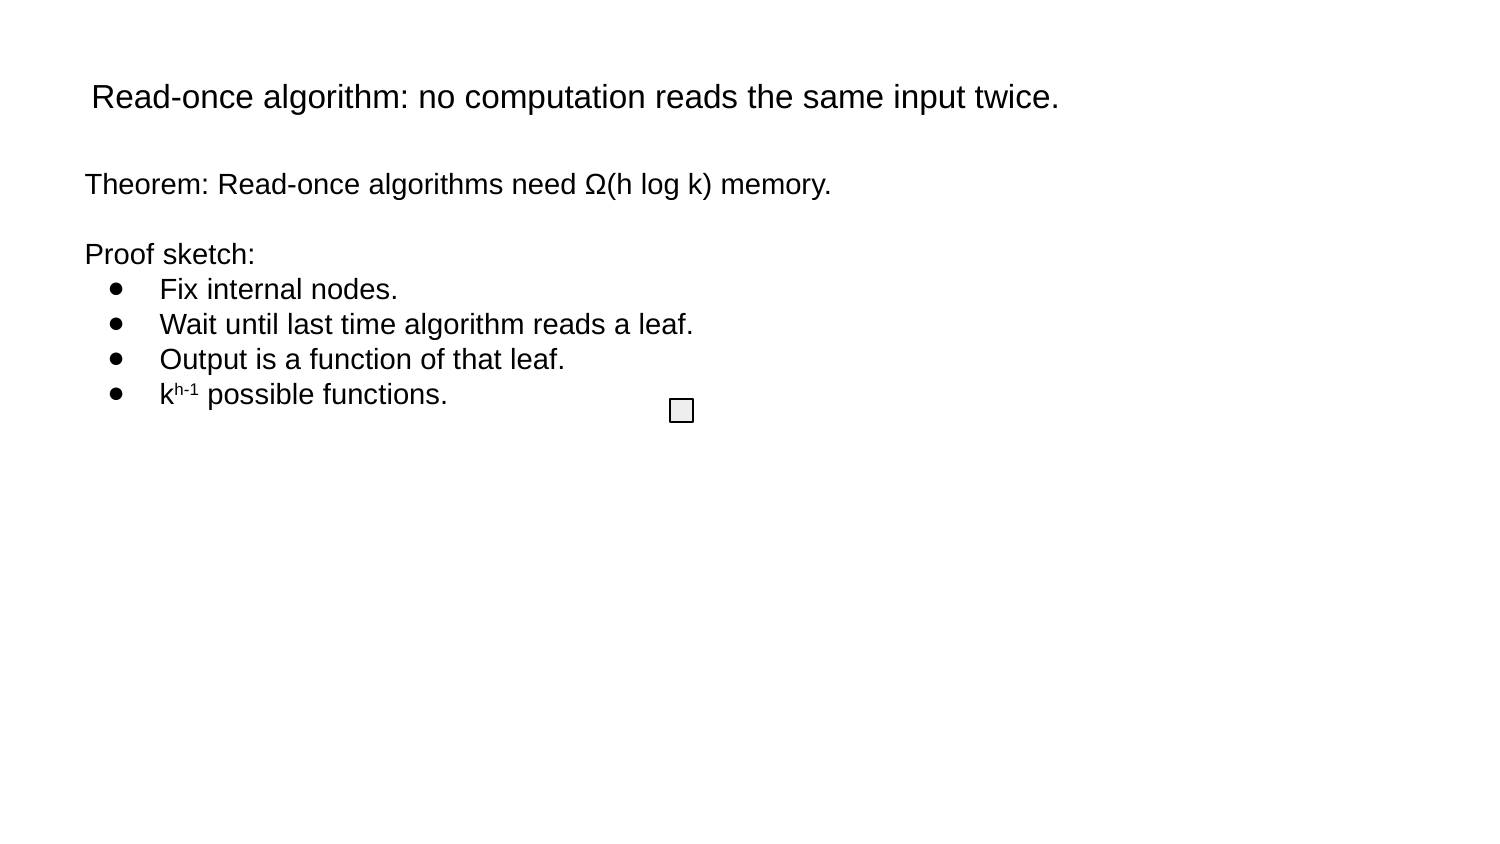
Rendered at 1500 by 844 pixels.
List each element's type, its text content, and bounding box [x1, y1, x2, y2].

text_box [670, 398, 694, 422]
text_box Read-once algorithm: no computation reads the same input twice. [76, 60, 1276, 139]
text_box Theorem: Read-once algorithms need Ω(h log k) memory. Proof sketch: Fix internal nodes. Wait until last time algorithm reads a leaf. Output is a function of that leaf. kh-1 possible functions. [69, 150, 1015, 429]
